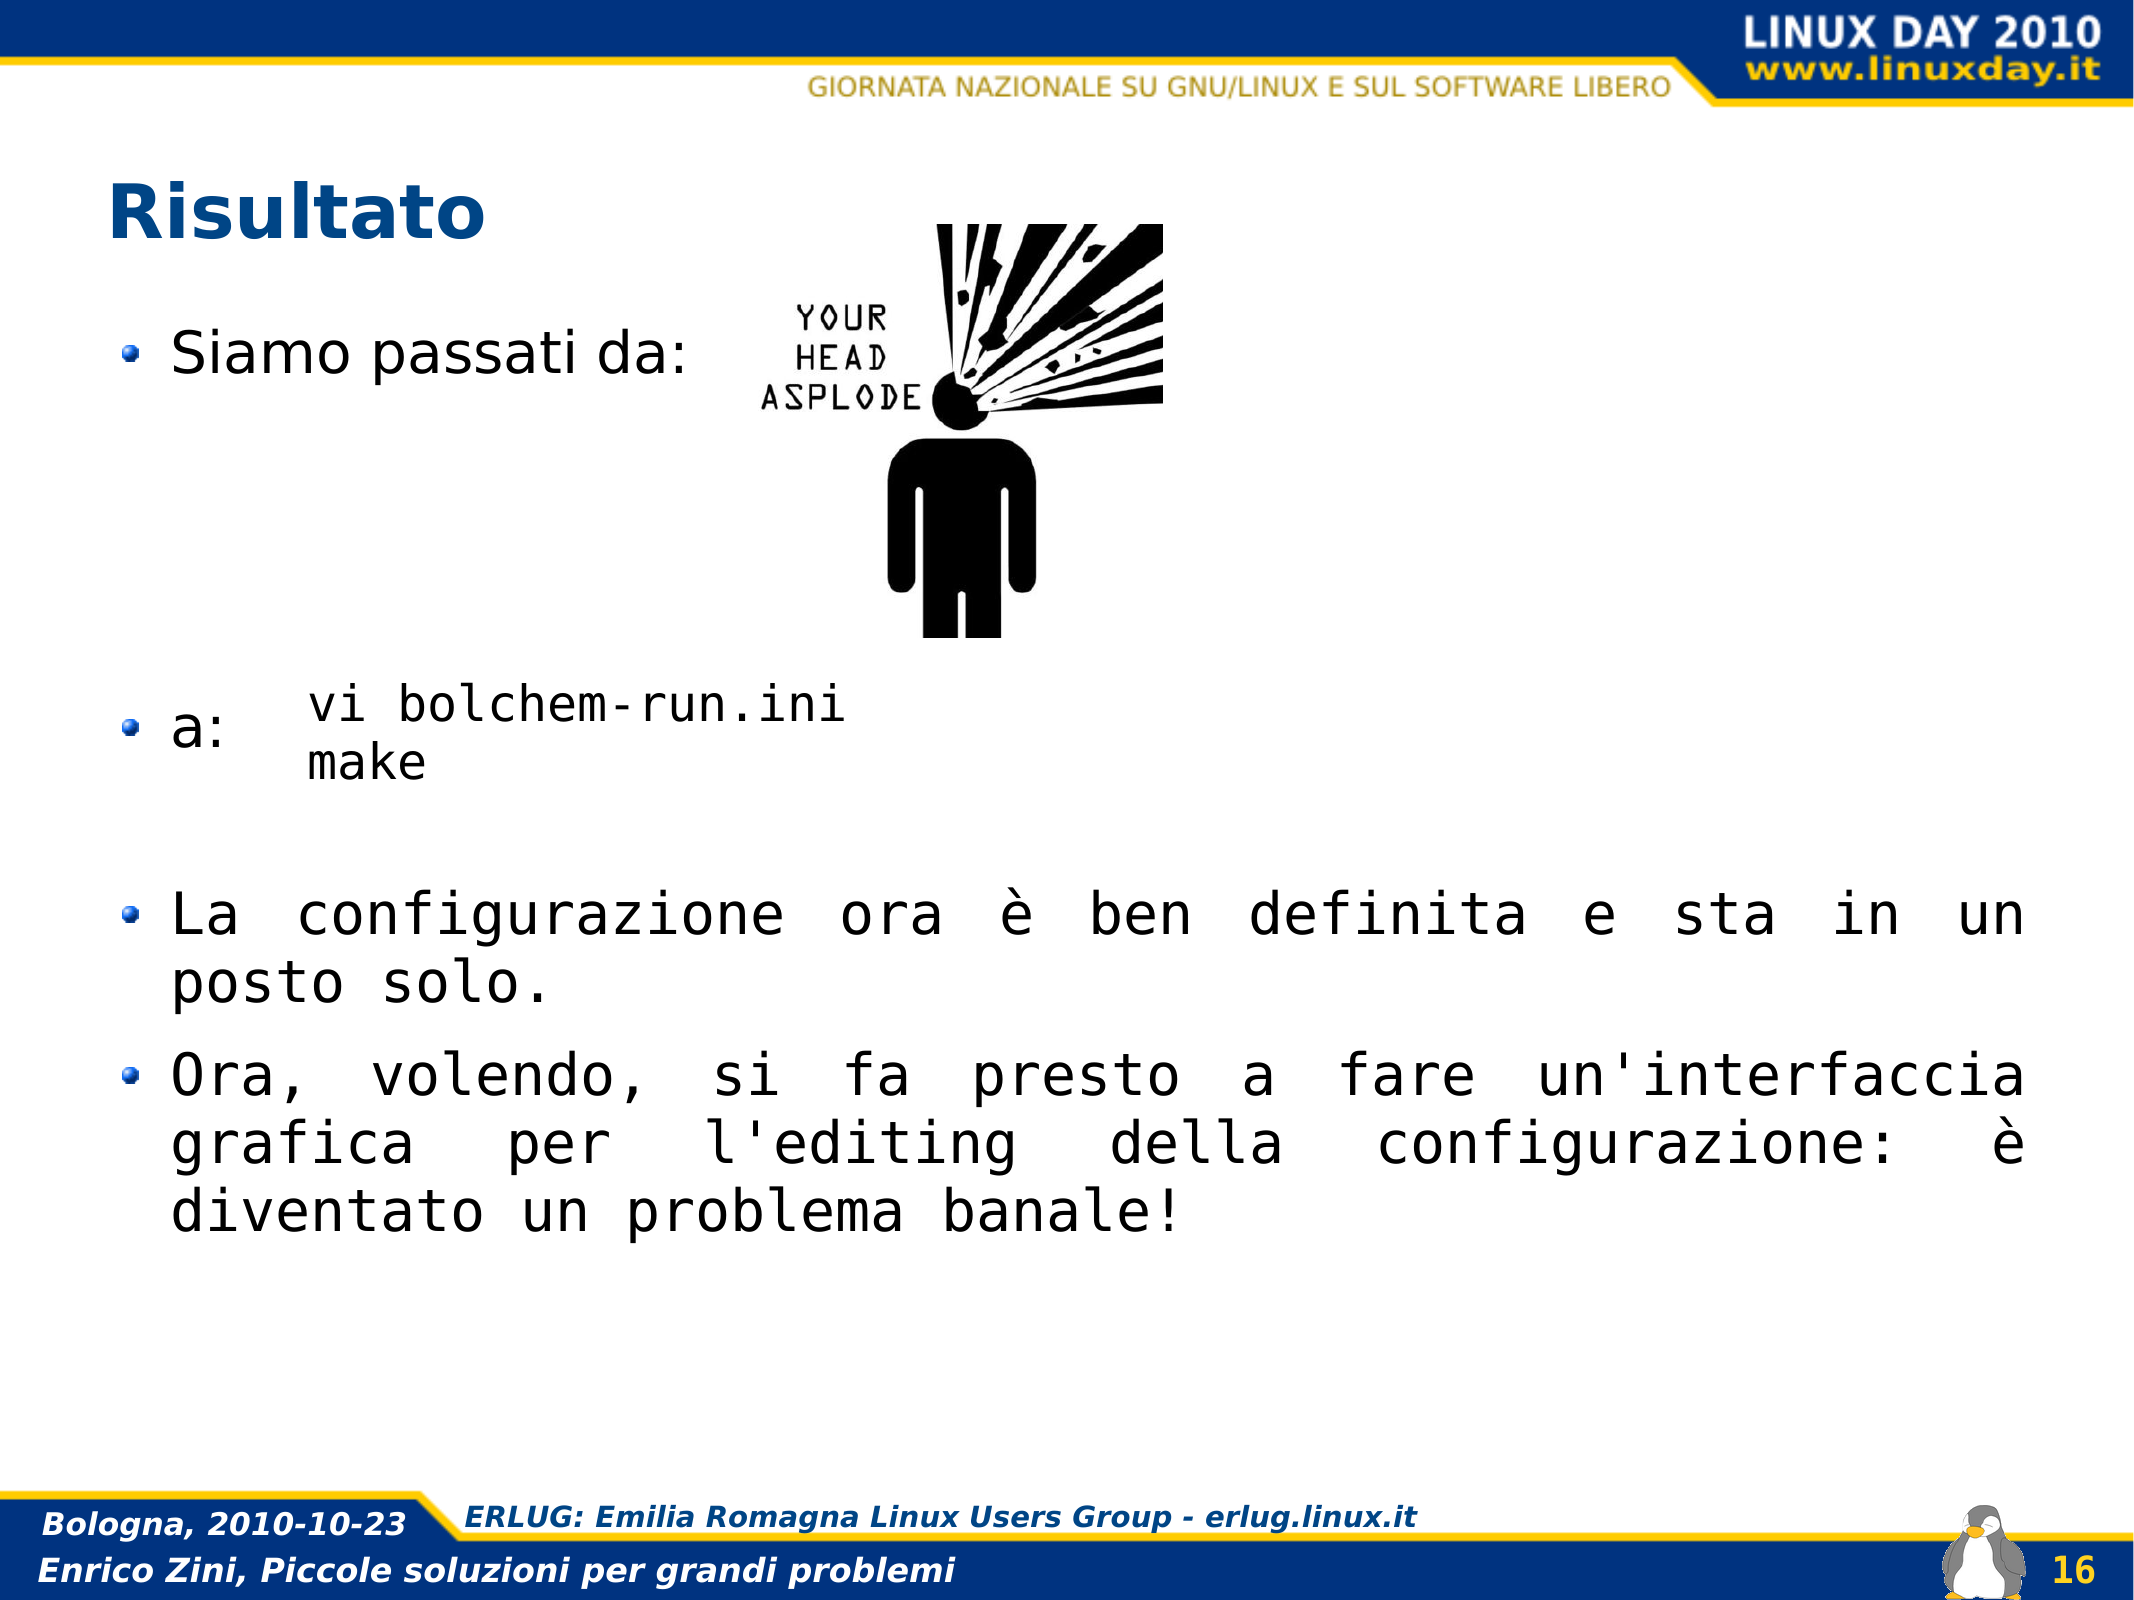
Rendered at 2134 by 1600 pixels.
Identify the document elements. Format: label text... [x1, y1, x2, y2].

picture [0, 0, 2134, 1600]
title Risultato [106, 159, 2080, 267]
text_box vi bolchem-run.ini make [243, 675, 938, 837]
list Siamo passati da: a: La configurazione ora è ben definita e sta in un posto solo. Ora, volendo, si fa presto a fare un'interfaccia grafica per l'editing della configurazione: è diventato un problema banale! [106, 319, 2027, 1441]
